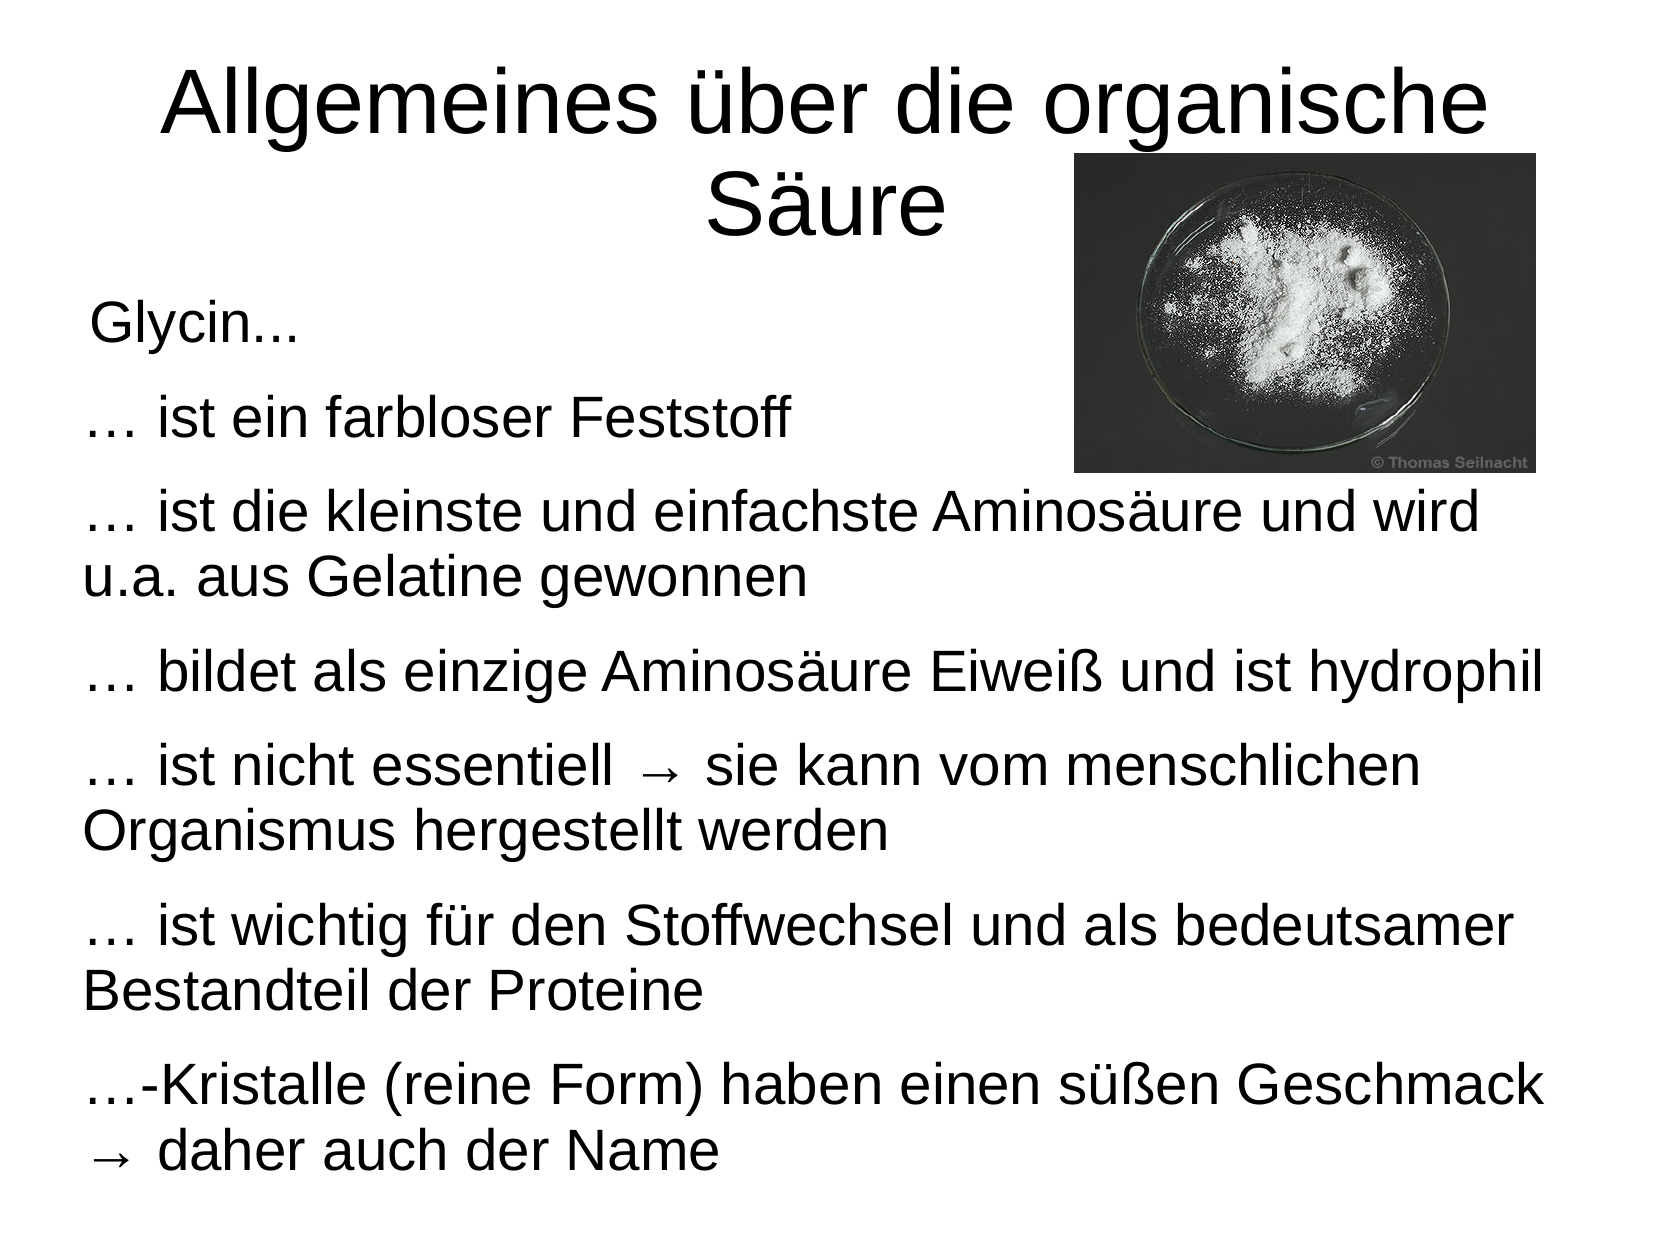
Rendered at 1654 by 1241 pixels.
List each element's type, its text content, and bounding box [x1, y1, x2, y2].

picture [1074, 153, 1536, 473]
list Glycin... … ist ein farbloser Feststoff … ist die kleinste und einfachste Aminosäure und wird u.a. aus Gelatine gewonnen … bildet als einzige Aminosäure Eiweiß und ist hydrophil … ist nicht essentiell → sie kann vom menschlichen Organismus hergestellt werden … ist wichtig für den Stoffwechsel und als bedeutsamer Bestandteil der Proteine …-Kristalle (reine Form) haben einen süßen Geschmack → daher auch der Name [82, 290, 1571, 1180]
title Allgemeines über die organische Säure [82, 49, 1571, 257]
